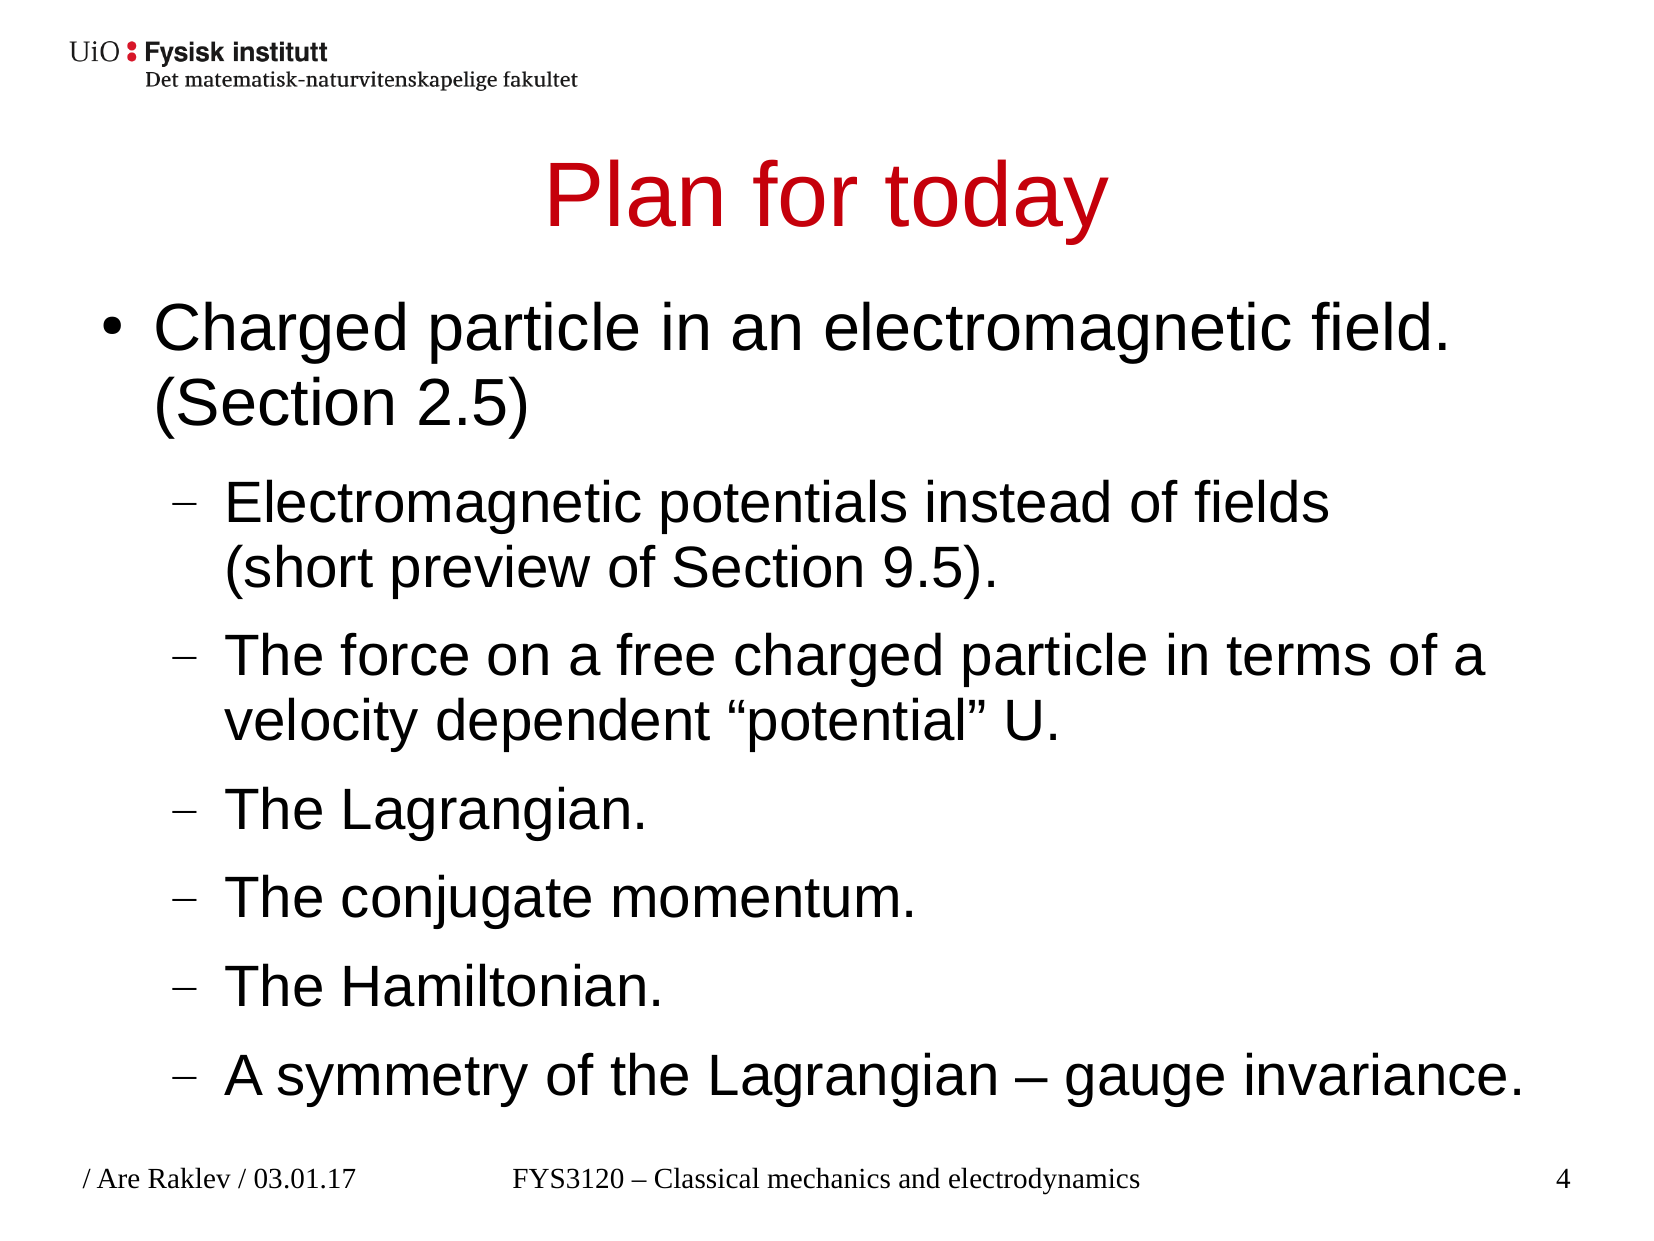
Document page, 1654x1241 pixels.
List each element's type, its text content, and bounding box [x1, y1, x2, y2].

title Plan for today [82, 90, 1571, 290]
list Charged particle in an electromagnetic field. (Section 2.5) Electromagnetic potentials instead of fields (short preview of Section 9.5). The force on a free charged particle in terms of a velocity dependent “potential” U. The Lagrangian. The conjugate momentum. The Hamiltonian. A symmetry of the Lagrangian – gauge invariance. [82, 290, 1571, 1108]
picture [68, 37, 581, 93]
